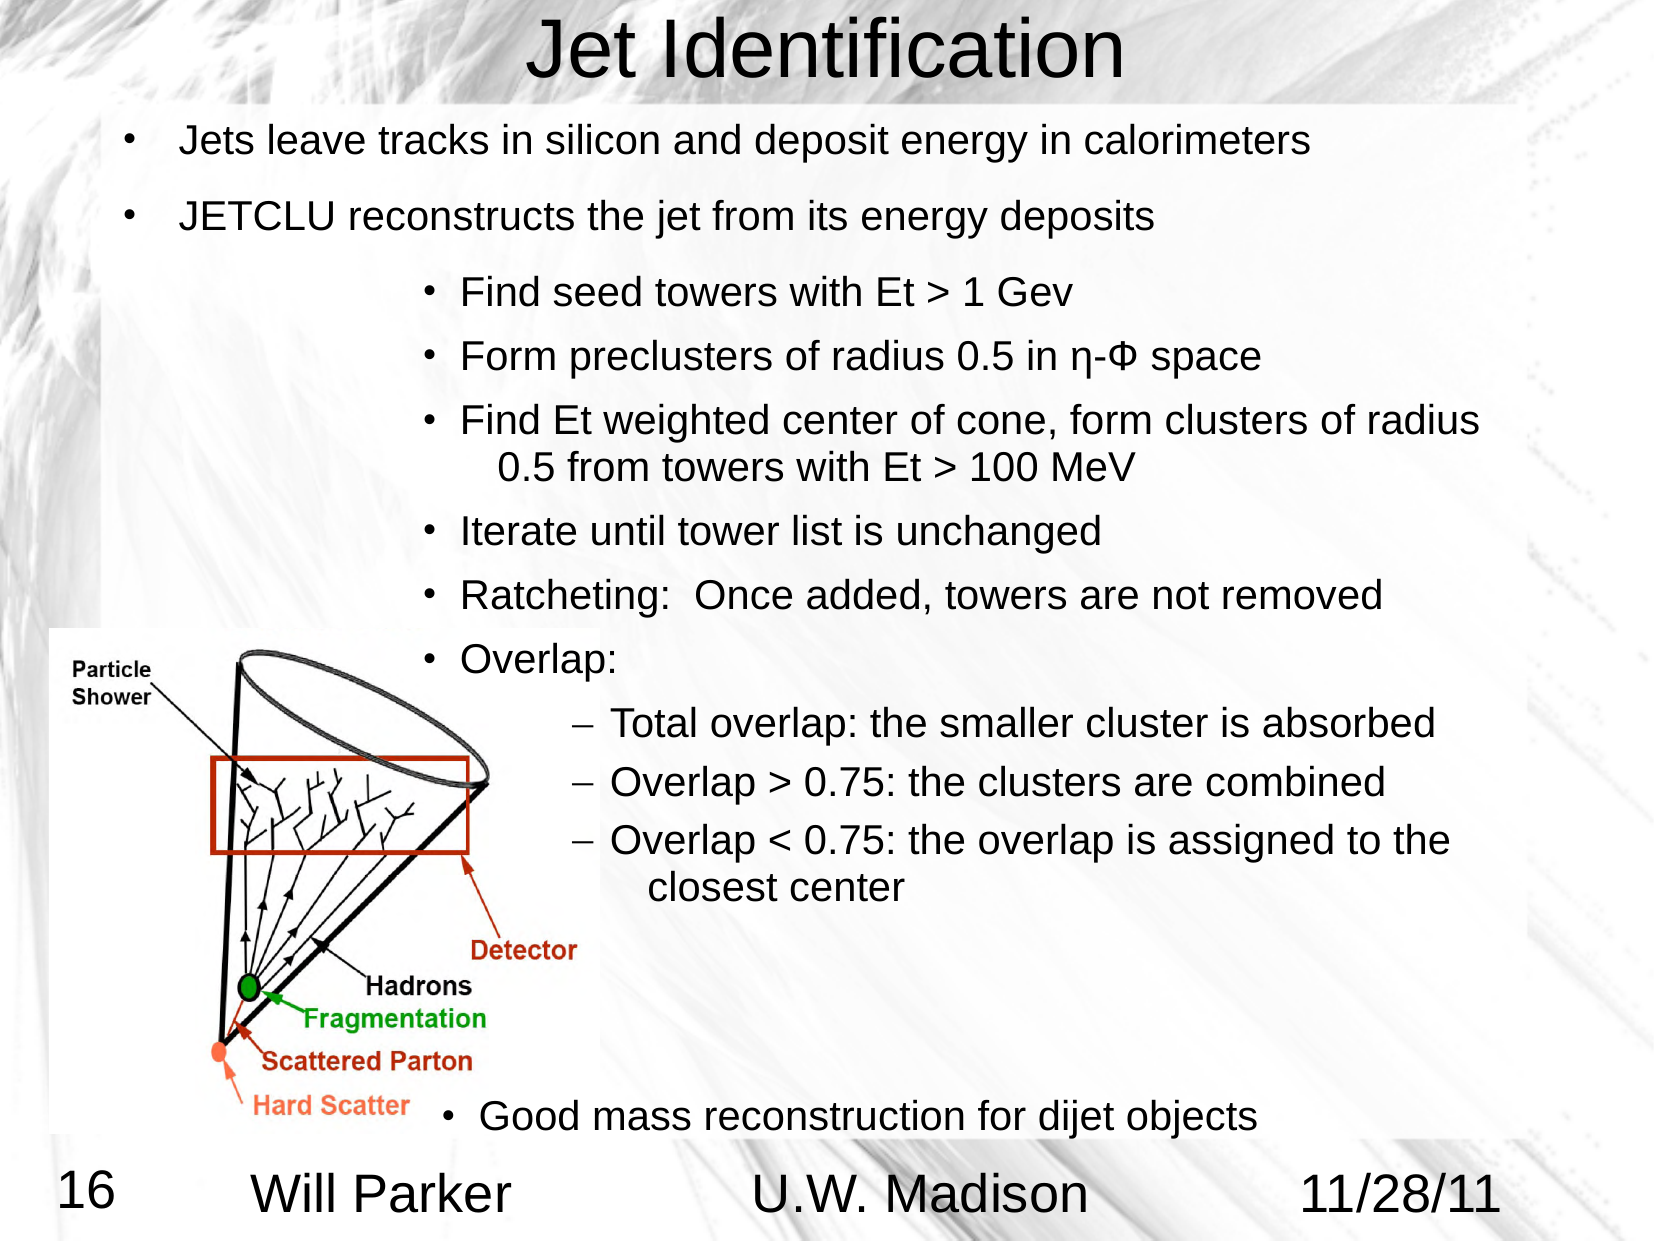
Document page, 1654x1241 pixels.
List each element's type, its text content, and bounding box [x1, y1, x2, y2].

picture [0, 131, 1654, 1241]
text_box Good mass reconstruction for dijet objects [276, 1085, 1643, 1208]
list Jets leave tracks in silicon and deposit energy in calorimeters JETCLU reconstructs the jet from its energy deposits Find seed towers with Et > 1 Gev Form preclusters of radius 0.5 in η-Ф space Find Et weighted center of cone, form clusters of radius 0.5 from towers with Et > 100 MeV Iterate until tower list is unchanged Ratcheting: Once added, towers are not removed Overlap: Total overlap: the smaller cluster is absorbed Overlap > 0.75: the clusters are combined Overlap < 0.75: the overlap is assigned to the closest center [122, 112, 1538, 979]
text_box Will Parker U.W. Madison 11/28/11 [151, 1160, 1566, 1241]
title Jet Identification [0, 0, 1654, 131]
list 16 [0, 1155, 151, 1241]
